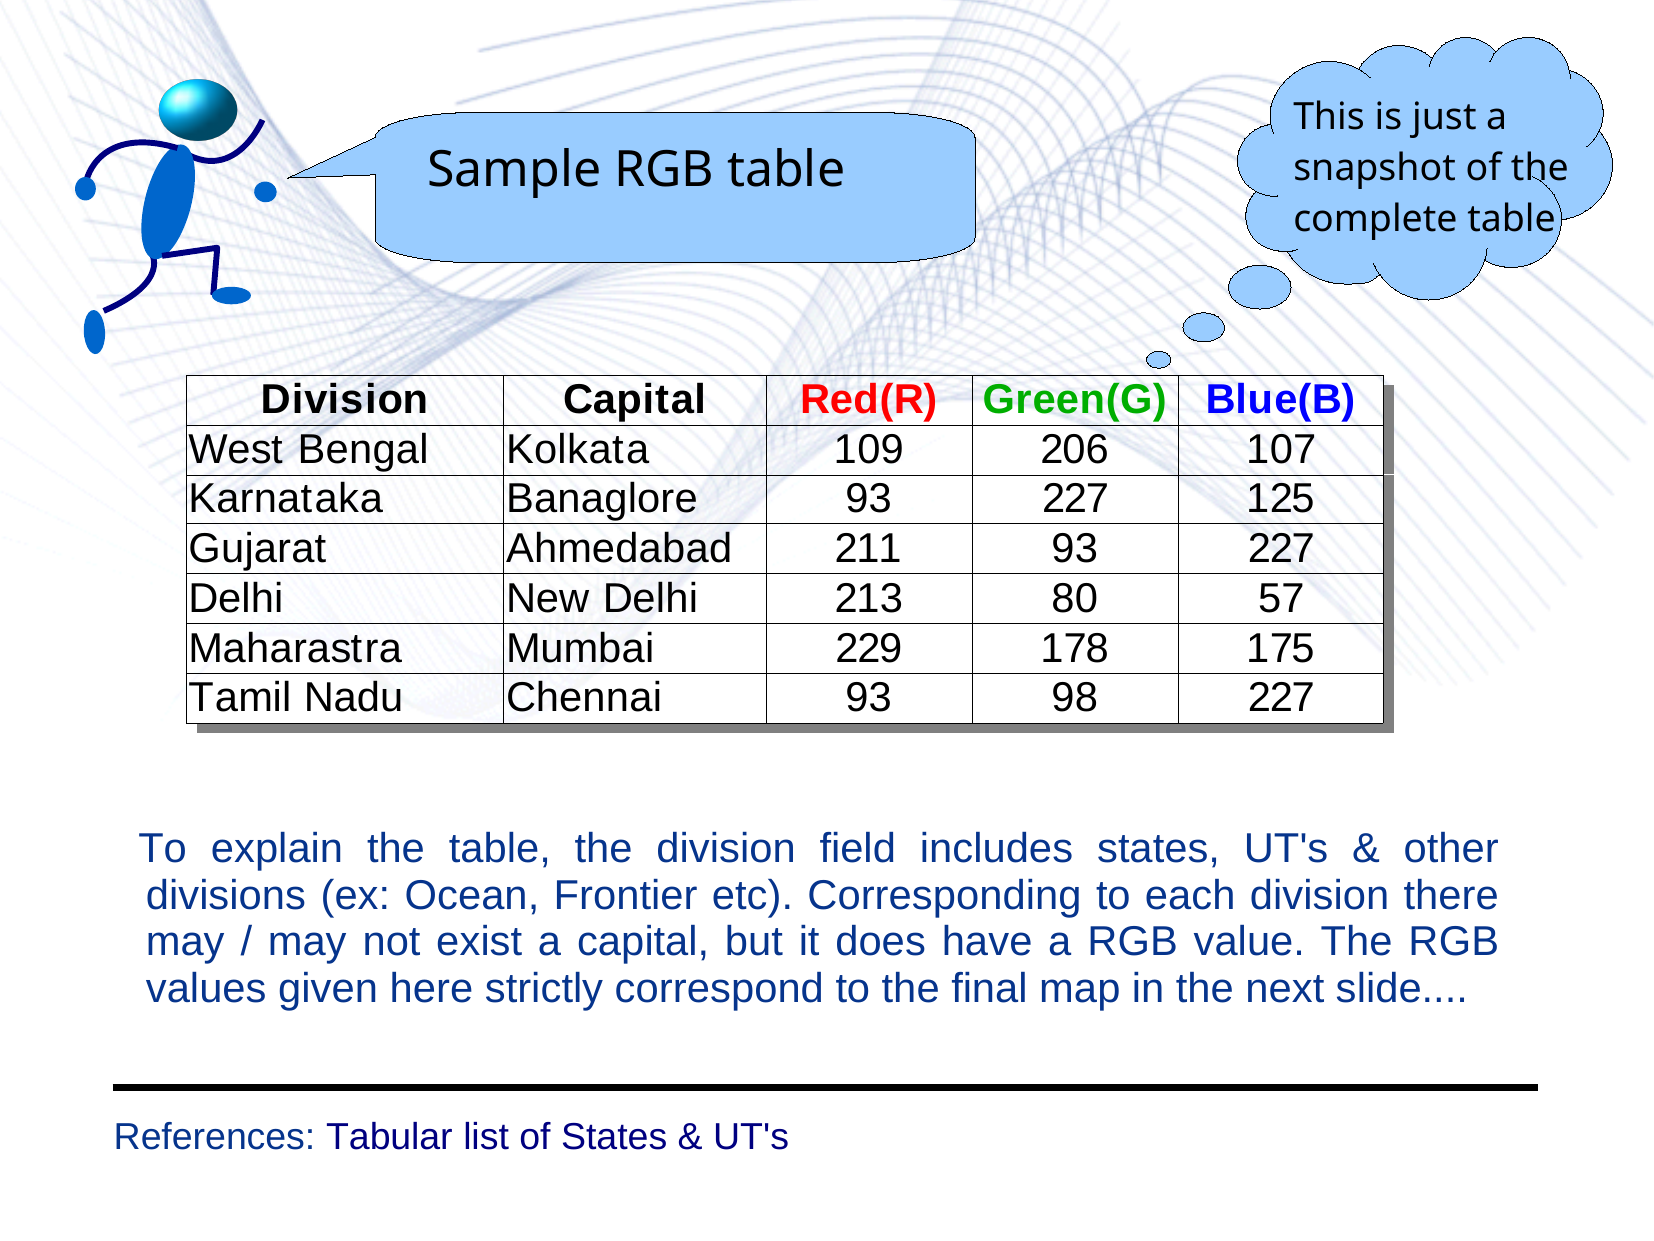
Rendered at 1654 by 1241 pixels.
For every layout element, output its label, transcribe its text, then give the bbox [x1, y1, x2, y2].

list To explain the table, the division field includes states, UT's & other divisions (ex: Ocean, Frontier etc). Corresponding to each division there may / may not exist a capital, but it does have a RGB value. The RGB values given here strictly correspond to the final map in the next slide.... [75, 825, 1501, 1013]
text_box Sample RGB table [412, 125, 976, 263]
text_box [254, 181, 277, 203]
chart [186, 375, 1654, 776]
text_box This is just a snapshot of the complete table [1278, 82, 1613, 263]
text_box [1182, 312, 1225, 342]
picture [0, 0, 1654, 1241]
text_box [141, 144, 195, 260]
text_box [1284, 37, 1590, 82]
text_box [1296, 263, 1484, 301]
text_box [1228, 265, 1292, 310]
text_box [287, 112, 962, 257]
list References: Tabular list of States & UT's [75, 1115, 1313, 1201]
text_box [1146, 351, 1171, 369]
text_box [1237, 89, 1278, 251]
text_box [211, 286, 251, 305]
text_box [1490, 263, 1533, 268]
text_box [83, 310, 106, 355]
text_box [75, 176, 96, 201]
